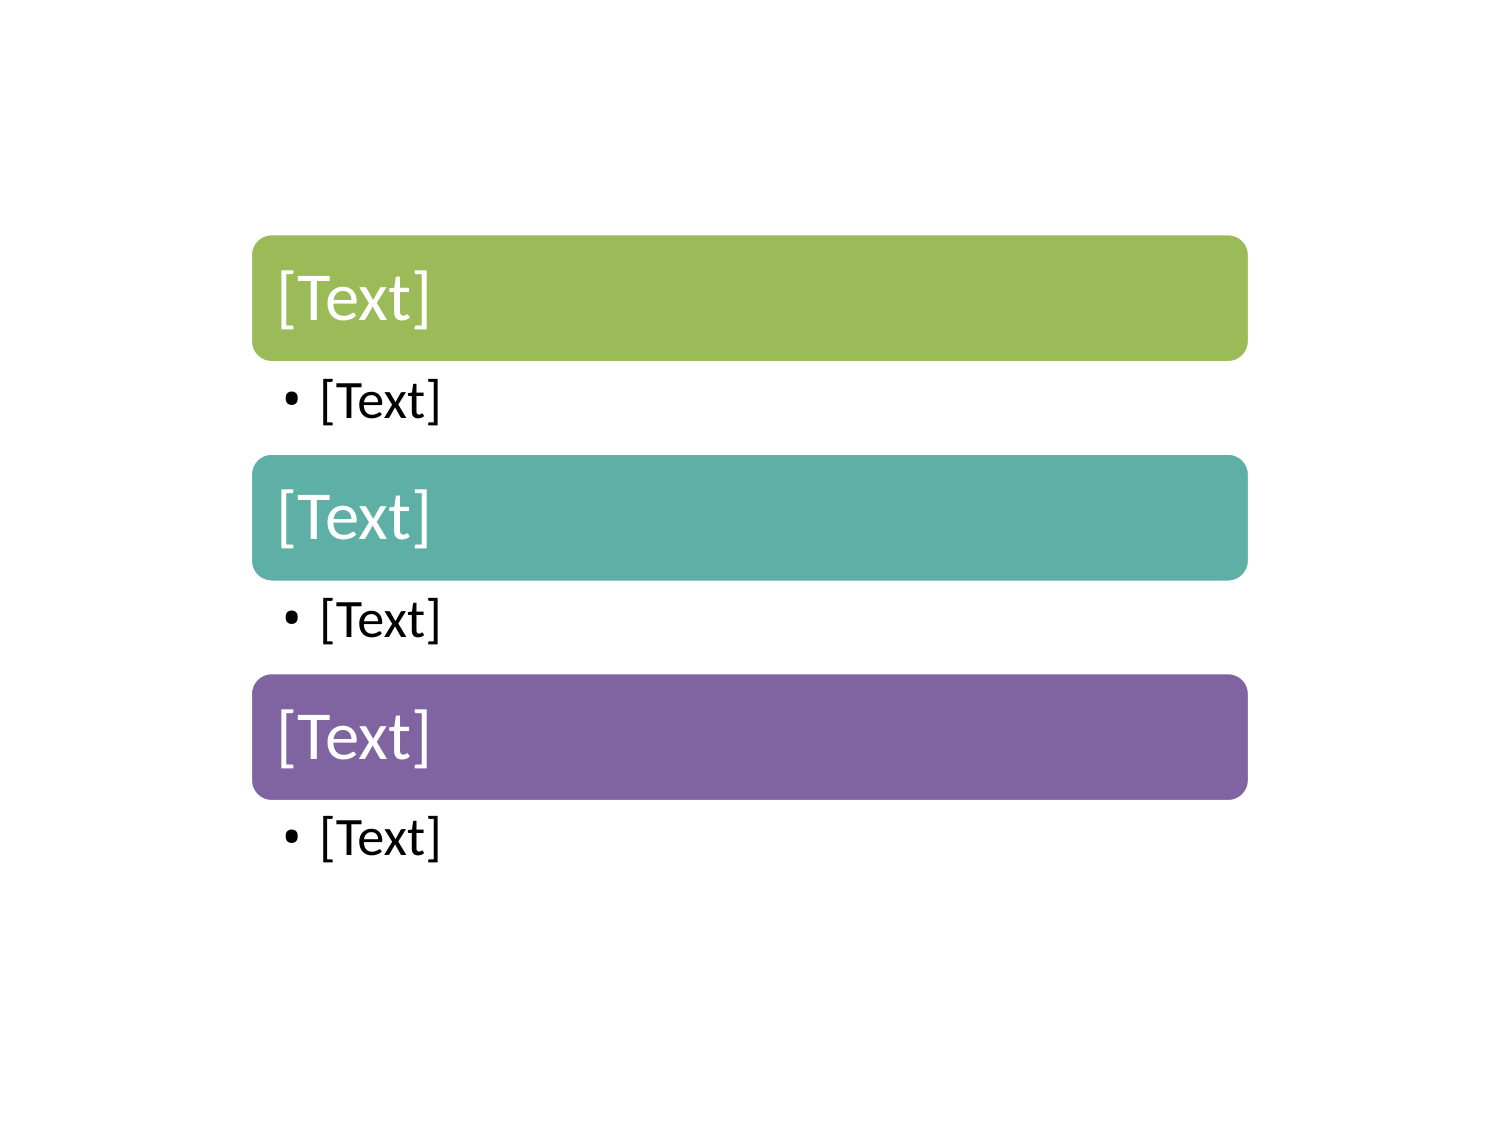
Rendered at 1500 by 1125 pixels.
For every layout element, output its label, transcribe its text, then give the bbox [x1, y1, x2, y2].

text_box [Text] [249, 455, 1250, 583]
text_box [Text] [249, 233, 1250, 364]
text_box [Text] [249, 802, 1250, 892]
text_box [Text] [249, 674, 1250, 802]
text_box [Text] [249, 365, 1251, 455]
text_box [Text] [249, 583, 1251, 674]
